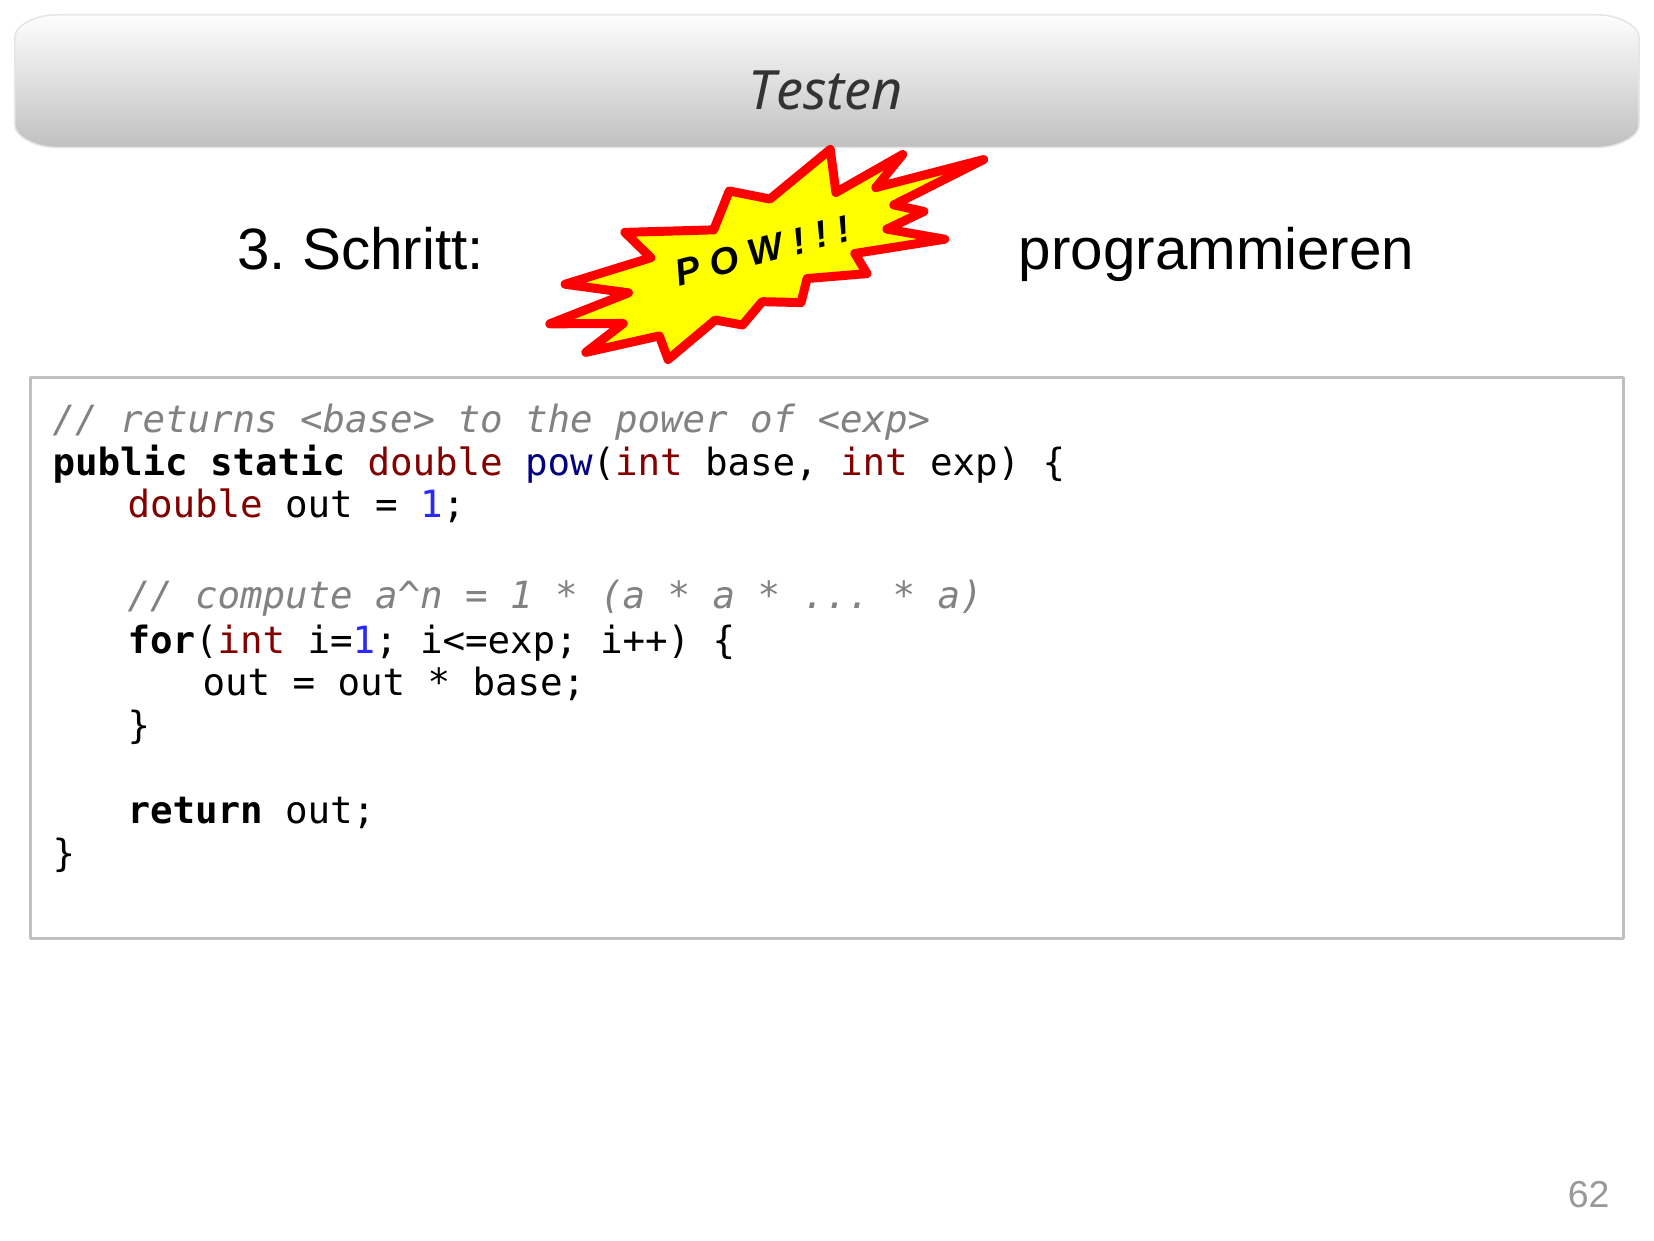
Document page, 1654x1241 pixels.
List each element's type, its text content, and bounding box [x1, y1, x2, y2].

title Testen [29, 36, 1623, 140]
text_box 3. Schritt: [222, 209, 500, 290]
subtitle // returns <base> to the power of <exp> public static double pow(int base, int exp) { double out = 1; // compute a^n = 1 * (a * a * ... * a)‏ for(int i=1; i<=exp; i++) { out = out * base; } return out; } [30, 377, 1624, 939]
text_box P O W ! ! ! [549, 149, 984, 360]
text_box programmieren [1004, 209, 1430, 290]
